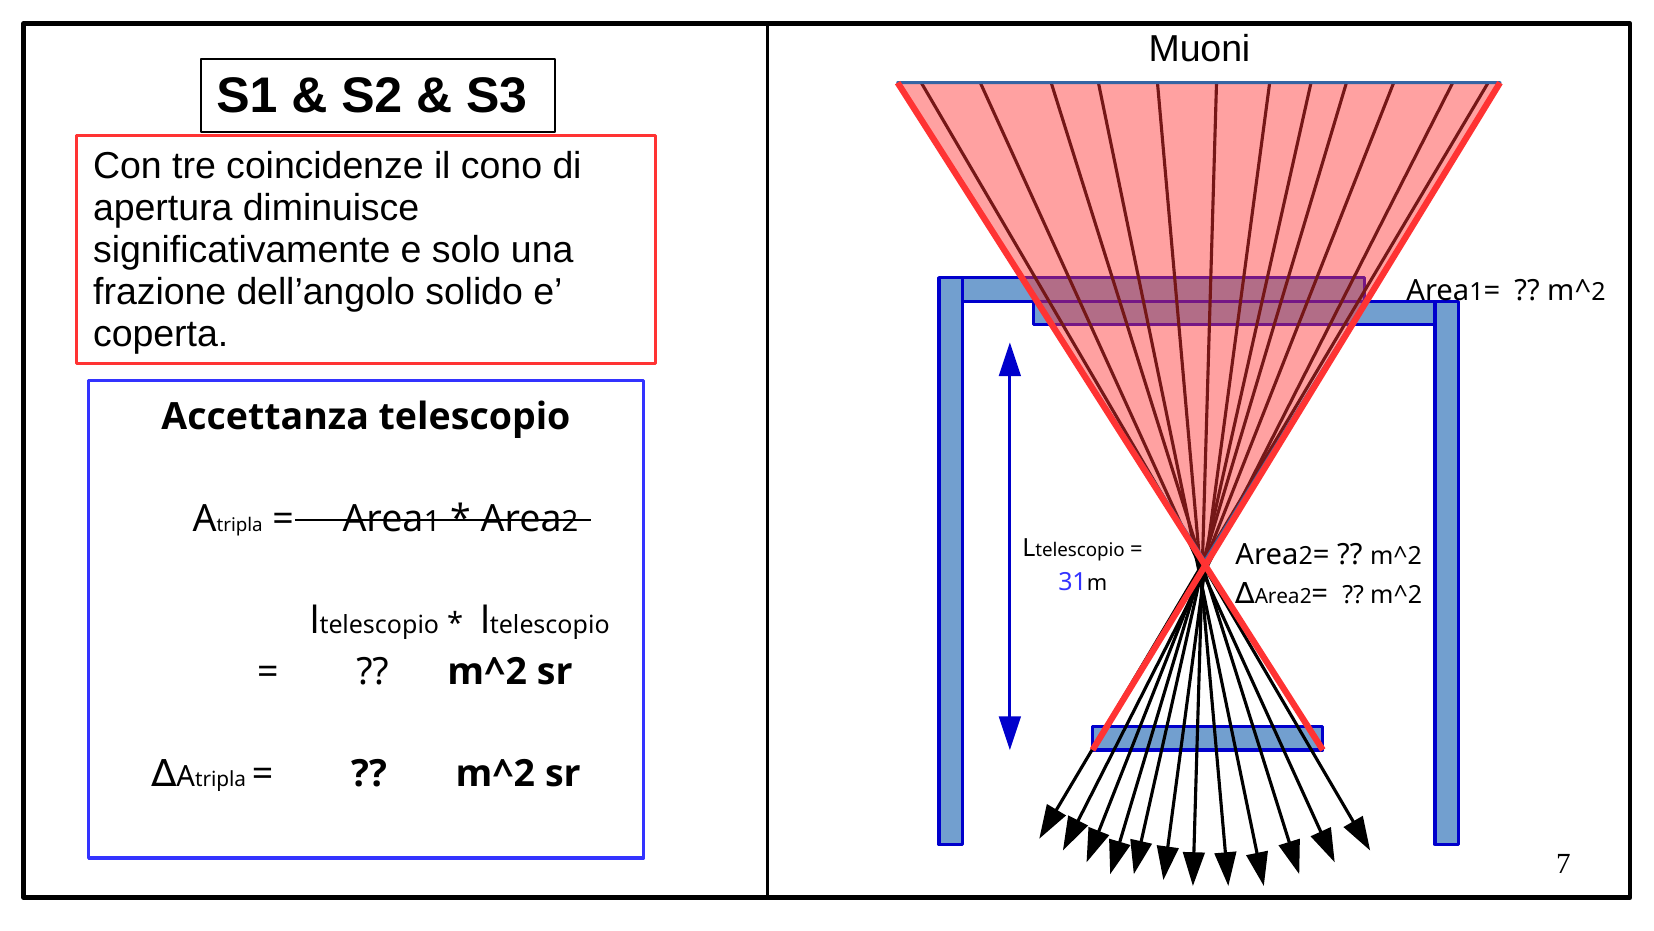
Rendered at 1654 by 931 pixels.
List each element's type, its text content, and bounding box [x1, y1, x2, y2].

text_box [1116, 726, 1138, 751]
text_box [1164, 726, 1182, 751]
text_box S1 & S2 & S3 [200, 59, 556, 132]
text_box [1233, 726, 1258, 751]
text_box [1275, 726, 1309, 751]
text_box [1199, 726, 1214, 751]
text_box [938, 277, 1033, 845]
text_box Muoni [1133, 19, 1276, 77]
text_box [1255, 726, 1281, 751]
text_box [1435, 639, 1459, 845]
text_box [1092, 726, 1102, 743]
text_box [1216, 726, 1234, 751]
text_box [1149, 726, 1165, 751]
text_box [1435, 343, 1459, 525]
text_box [1312, 726, 1323, 742]
text_box Con tre coincidenze il cono di apertura diminuisce significativamente e solo una frazione dell’angolo solido e’ coperta. [76, 135, 656, 364]
text_box [1033, 303, 1047, 325]
text_box Area2= ?? m^2 ∆Area2= ?? m^2 [1210, 525, 1560, 639]
text_box [1300, 726, 1319, 751]
text_box Area1= ?? m^2 [1358, 262, 1654, 343]
text_box [1183, 726, 1196, 751]
text_box [902, 82, 1496, 558]
text_box [1097, 726, 1123, 751]
text_box Area2= ?? m^2 ∆Area2= ?? m^2 [1165, 573, 1247, 639]
text_box Accettanza telescopio Atripla = Area1 * Area2 ltelescopio * ltelescopio = ?? m^2 sr ∆Atripla = ?? m^2 sr [88, 380, 644, 736]
text_box [1133, 726, 1152, 751]
text_box Ltelescopio = 31m [1003, 521, 1162, 593]
text_box Area2= ?? m^2 ∆Area2= ?? m^2 [1098, 525, 1201, 639]
